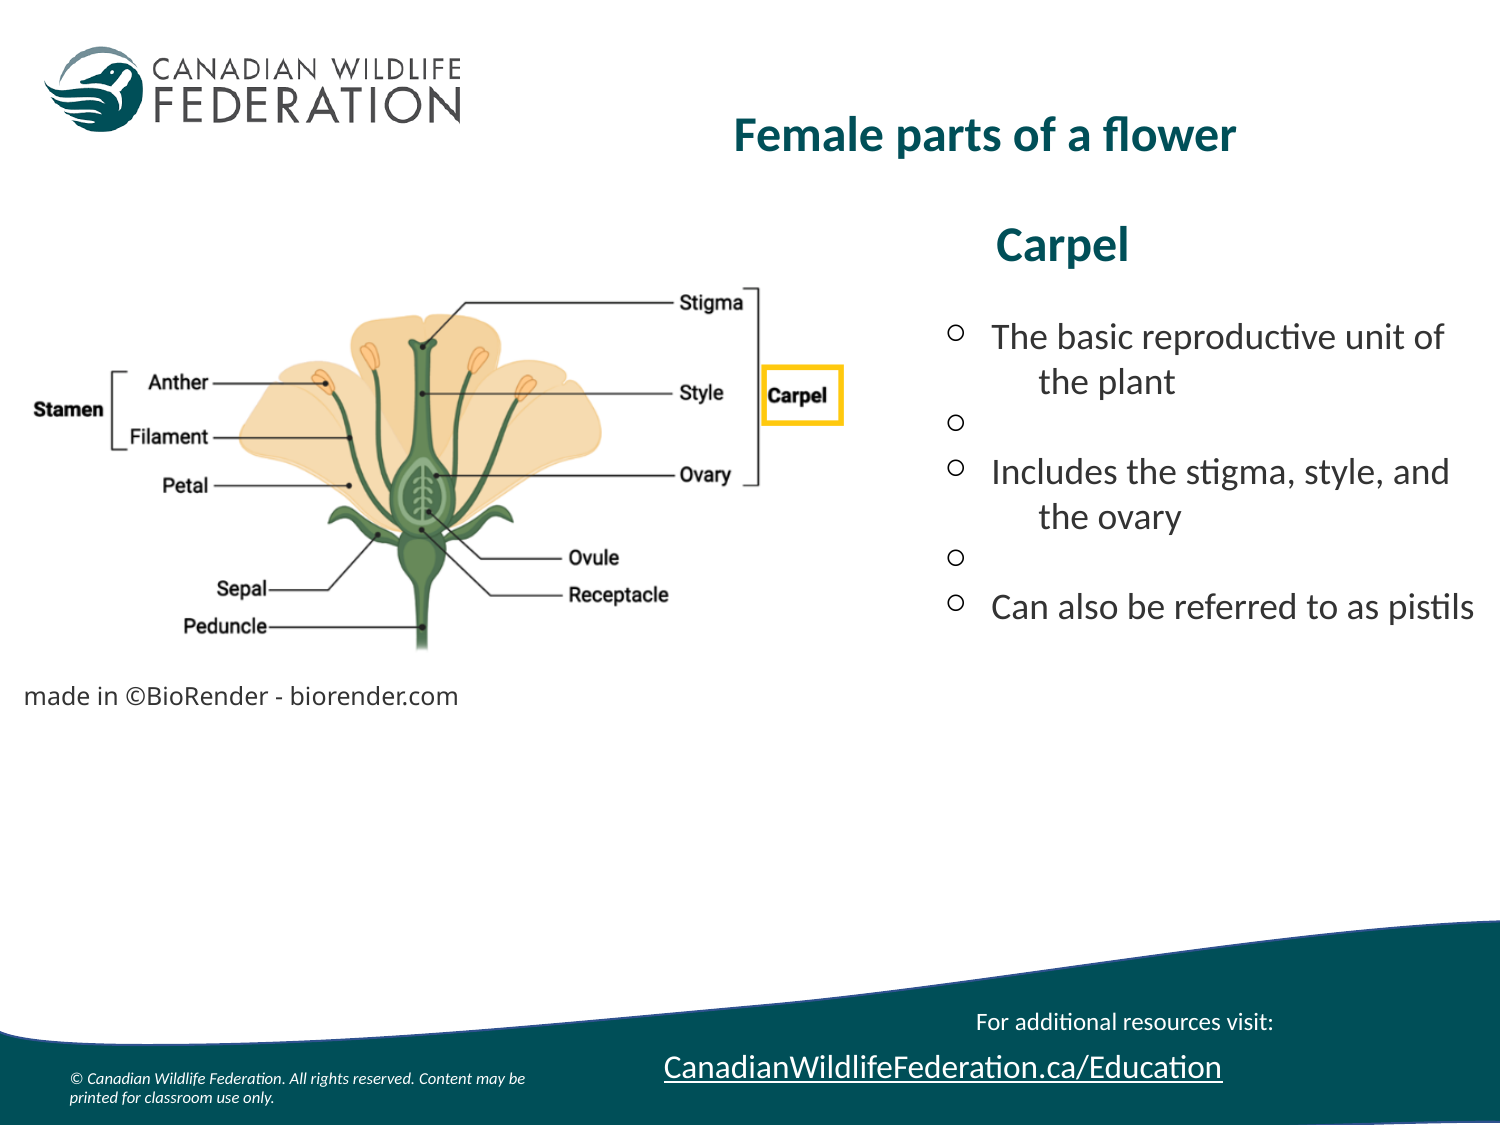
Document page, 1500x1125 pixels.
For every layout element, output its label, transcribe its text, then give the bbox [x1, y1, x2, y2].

text_box For additional resources visit: [961, 998, 1438, 1044]
text_box Carpel [693, 204, 1433, 280]
text_box [0, 921, 1500, 1125]
text_box CanadianWildlifeFederation.ca/Education [648, 1037, 1438, 1094]
text_box made in ©BioRender - biorender.com [8, 672, 830, 718]
text_box Female parts of a flower [615, 93, 1356, 170]
text_box © Canadian Wildlife Federation. All rights reserved. Content may be printed for classroom use only. [54, 1059, 562, 1116]
picture [24, 264, 854, 656]
picture [44, 46, 460, 132]
text_box The basic reproductive unit of the plant Includes the stigma, style, and the ovary Can also be referred to as pistils [779, 304, 1495, 683]
